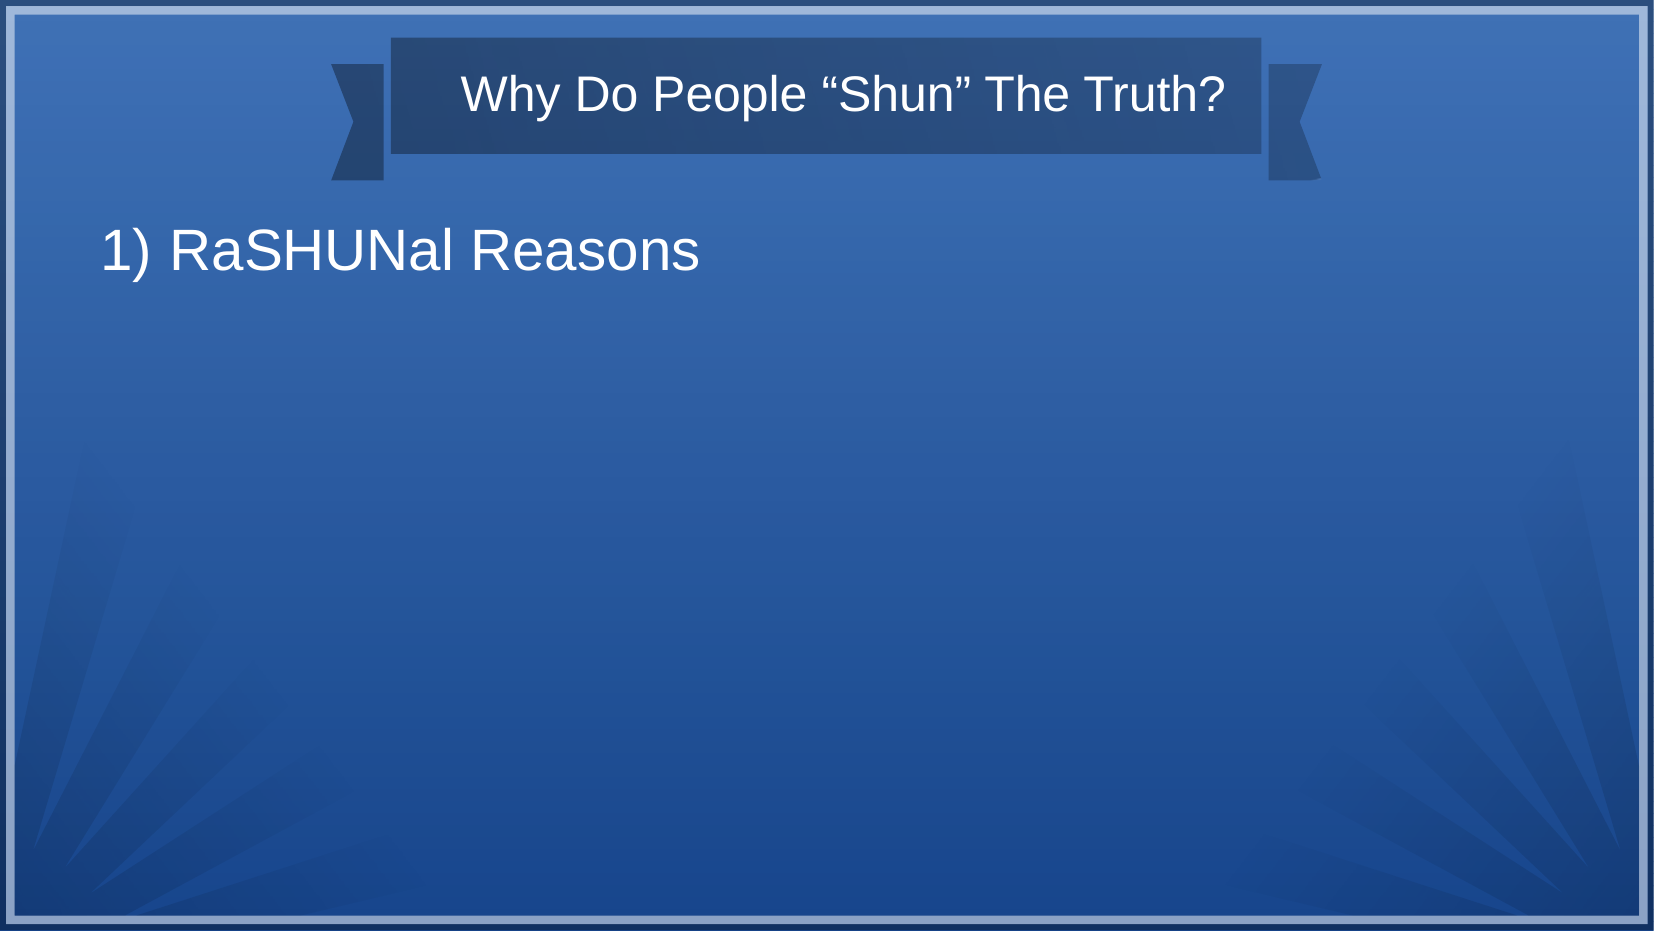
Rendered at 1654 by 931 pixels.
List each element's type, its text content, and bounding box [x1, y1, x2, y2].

list RaSHUNal Reasons [82, 217, 1571, 758]
title Why Do People “Shun” The Truth? [389, 35, 1264, 154]
